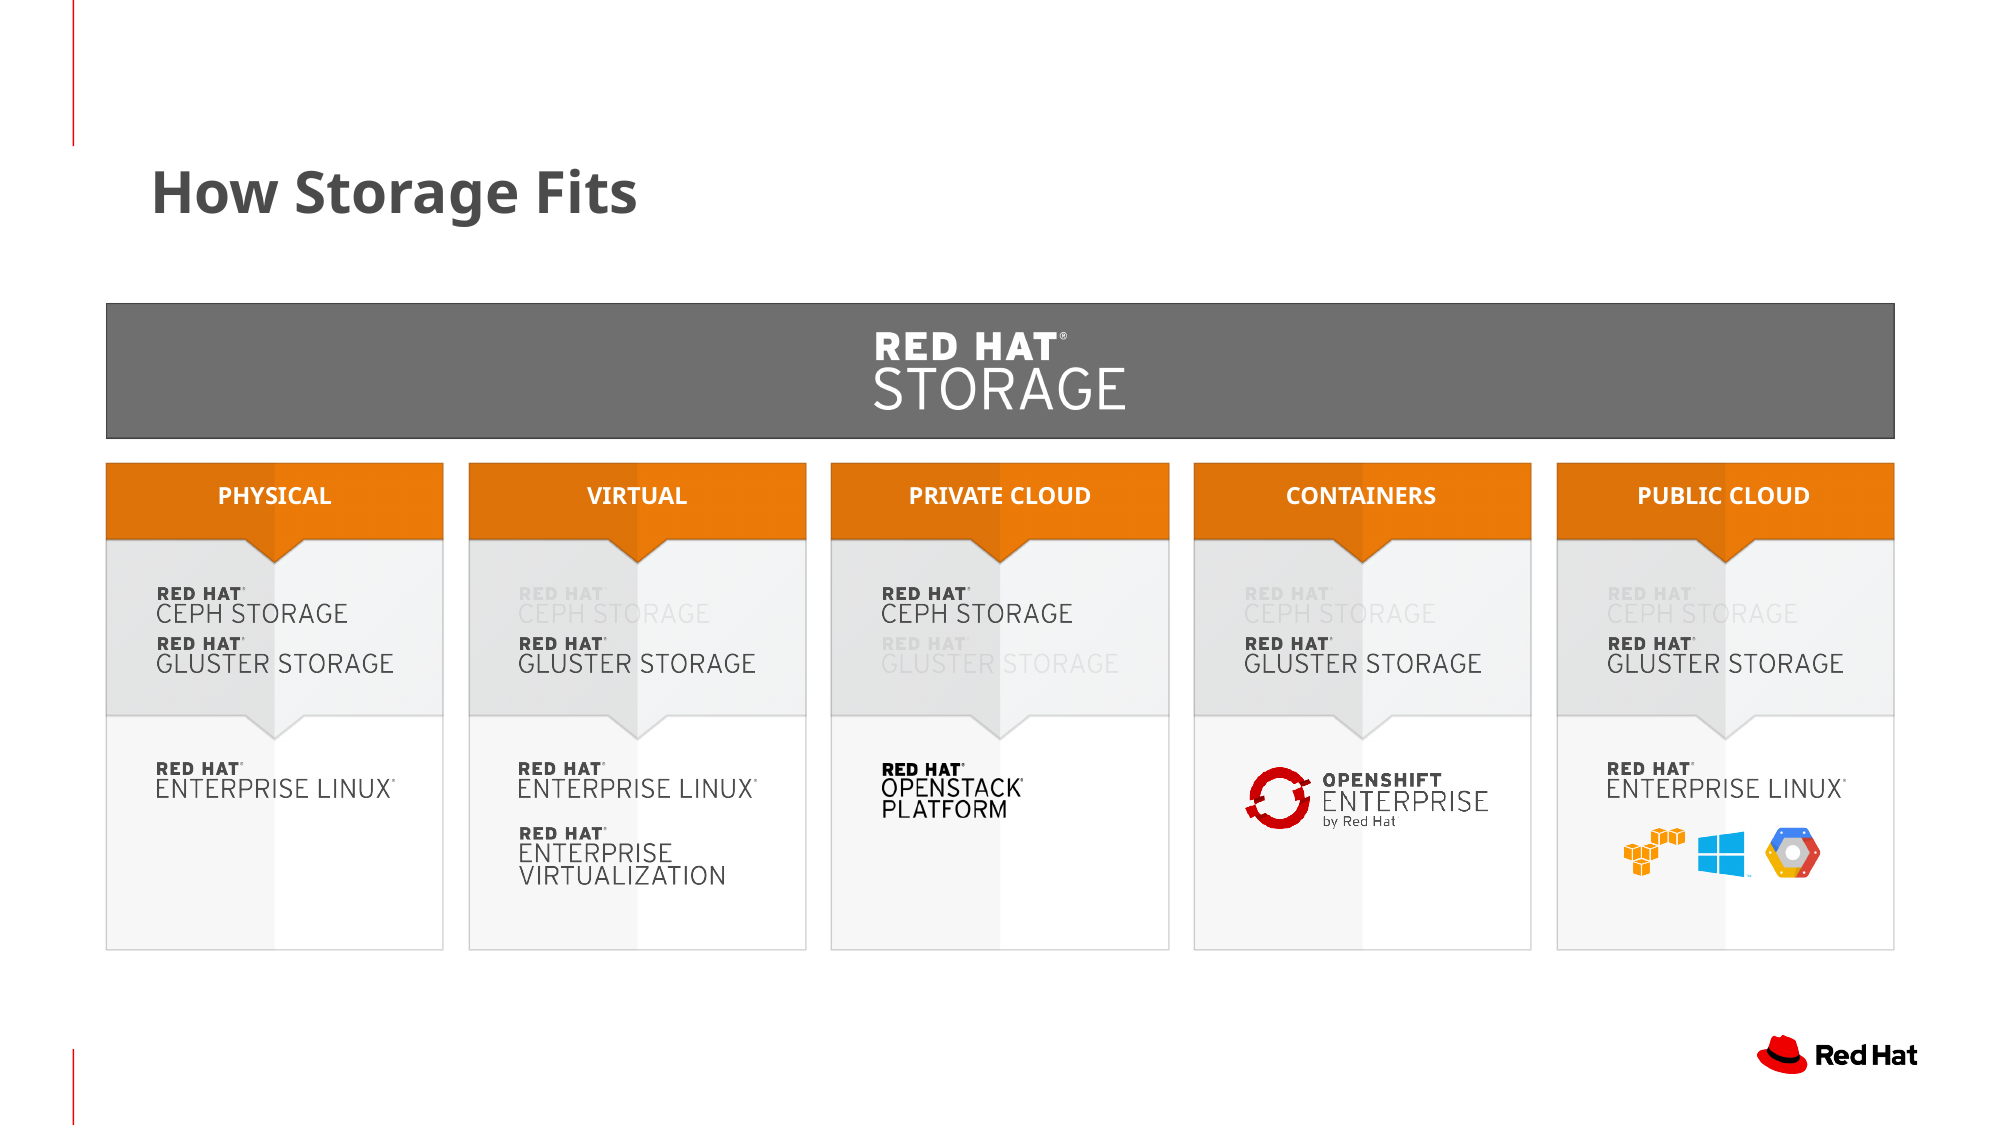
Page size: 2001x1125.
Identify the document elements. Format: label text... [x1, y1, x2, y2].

picture [467, 461, 808, 471]
title How Storage Fits [150, 0, 1851, 225]
picture [104, 571, 445, 952]
text_box PRIVATE CLOUD [829, 471, 1171, 571]
picture [829, 571, 1171, 952]
picture [1192, 461, 1533, 952]
text_box VIRTUAL [467, 471, 808, 571]
picture [104, 301, 1896, 440]
text_box PHYSICAL [104, 471, 445, 571]
picture [1555, 461, 1896, 952]
picture [467, 571, 808, 952]
picture [104, 461, 445, 471]
text_box PUBLIC CLOUD [1553, 471, 1894, 571]
picture [829, 461, 1171, 471]
picture [1757, 1035, 1918, 1074]
text_box CONTAINERS [1190, 471, 1532, 571]
